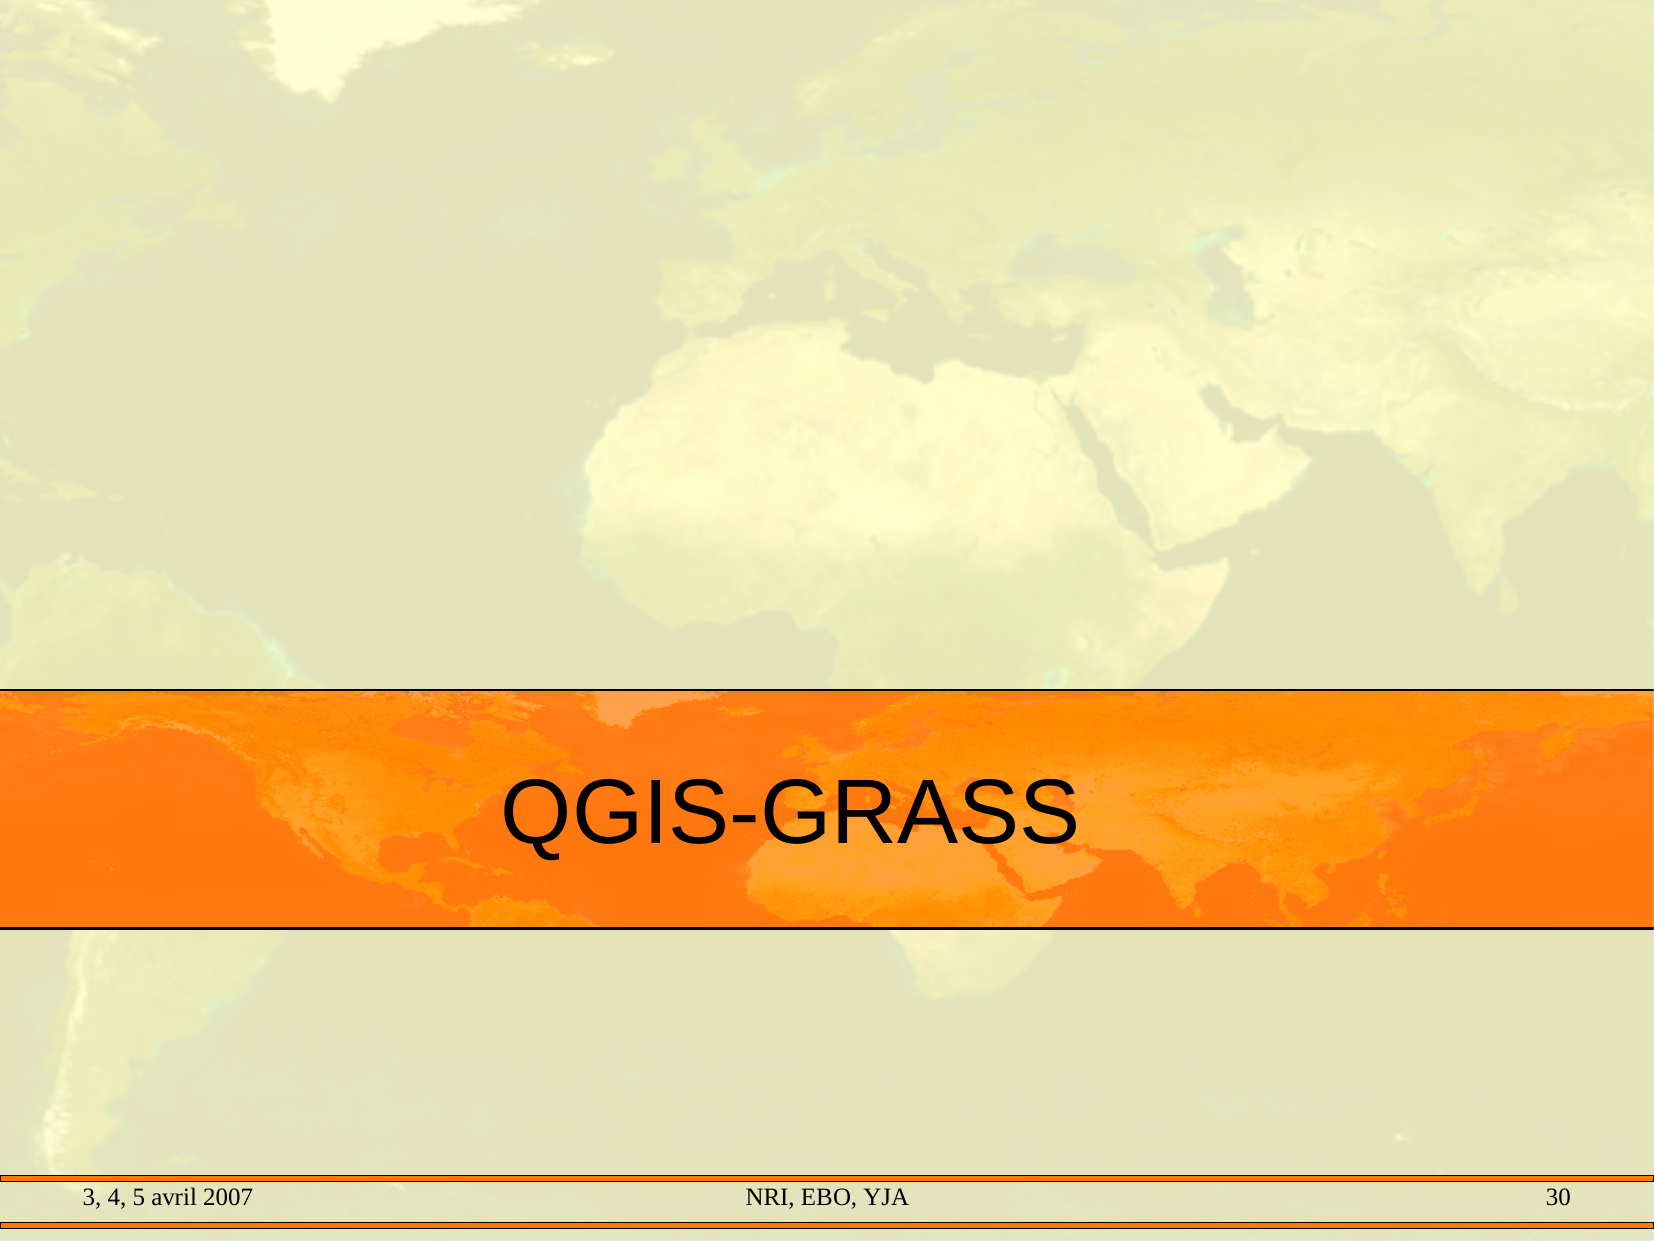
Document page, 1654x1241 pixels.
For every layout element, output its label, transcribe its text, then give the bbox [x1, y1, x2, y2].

title QGIS-GRASS [47, 708, 1536, 916]
picture [0, 691, 1654, 927]
